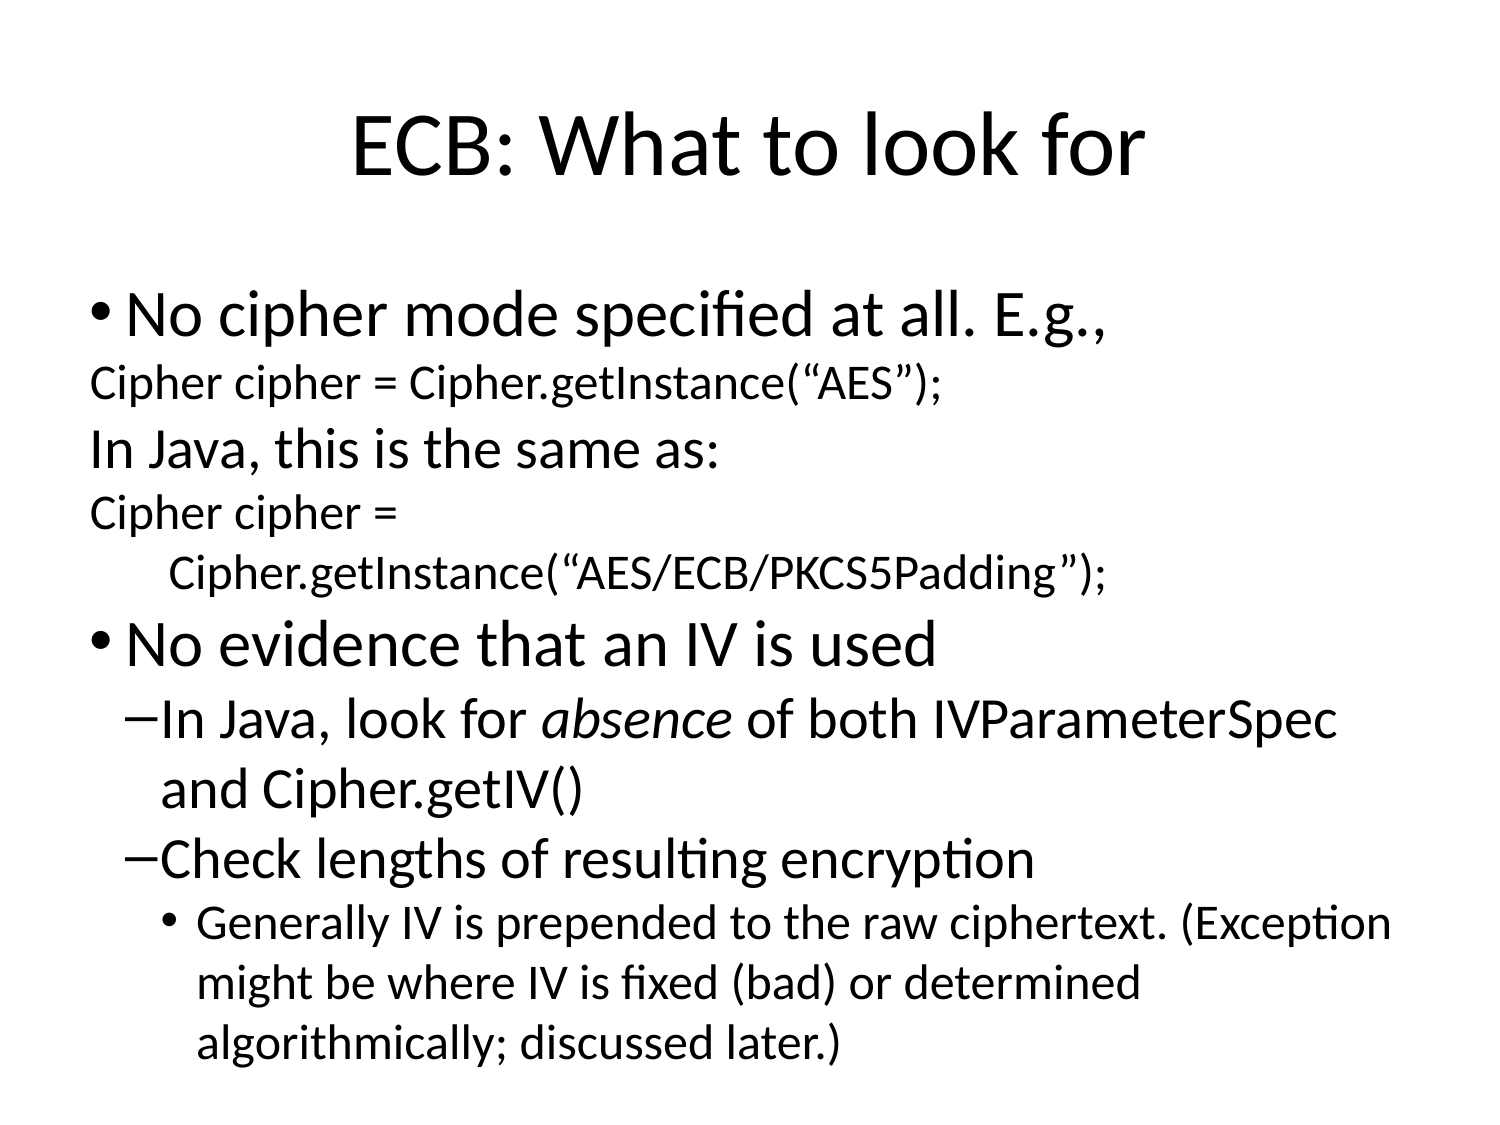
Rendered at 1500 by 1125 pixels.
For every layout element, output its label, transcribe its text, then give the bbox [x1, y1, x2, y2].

text_box ECB: What to look for [75, 45, 1425, 233]
text_box No cipher mode specified at all. E.g., Cipher cipher = Cipher.getInstance(“AES”); In Java, this is the same as: Cipher cipher = Cipher.getInstance(“AES/ECB/PKCS5Padding”); No evidence that an IV is used In Java, look for absence of both IVParameterSpec and Cipher.getIV() Check lengths of resulting encryption Generally IV is prepended to the raw ciphertext. (Exception might be where IV is fixed (bad) or determined algorithmically; discussed later.) [75, 262, 1425, 1005]
